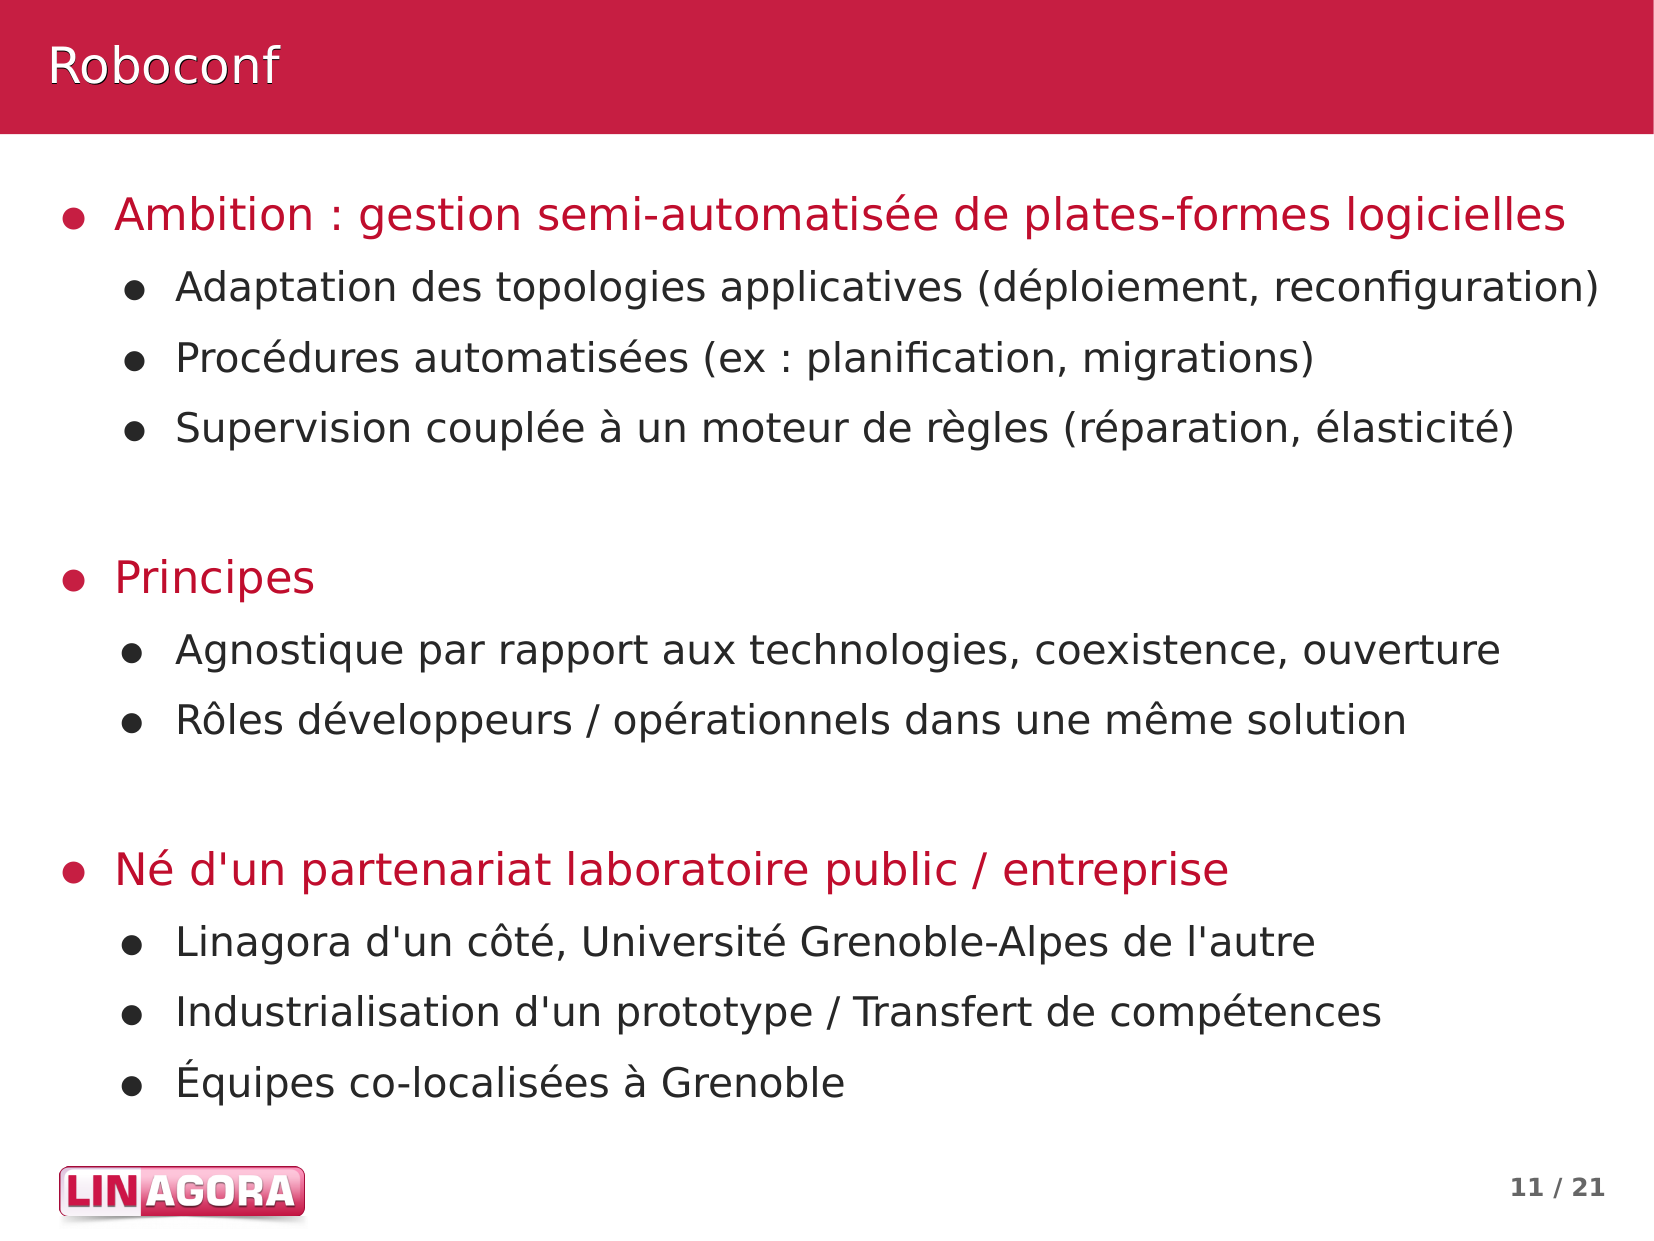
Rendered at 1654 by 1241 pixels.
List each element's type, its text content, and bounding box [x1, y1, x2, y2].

list Ambition : gestion semi-automatisée de plates-formes logicielles Adaptation des topologies applicatives (déploiement, reconfiguration) Procédures automatisées (ex : planification, migrations) Supervision couplée à un moteur de règles (réparation, élasticité) Principes Agnostique par rapport aux technologies, coexistence, ouverture Rôles développeurs / opérationnels dans une même solution Né d'un partenariat laboratoire public / entreprise Linagora d'un côté, Université Grenoble-Alpes de l'autre Industrialisation d'un prototype / Transfert de compétences Équipes co-localisées à Grenoble [45, 188, 1606, 1134]
picture [59, 1166, 308, 1229]
title Roboconf [47, 7, 1624, 126]
